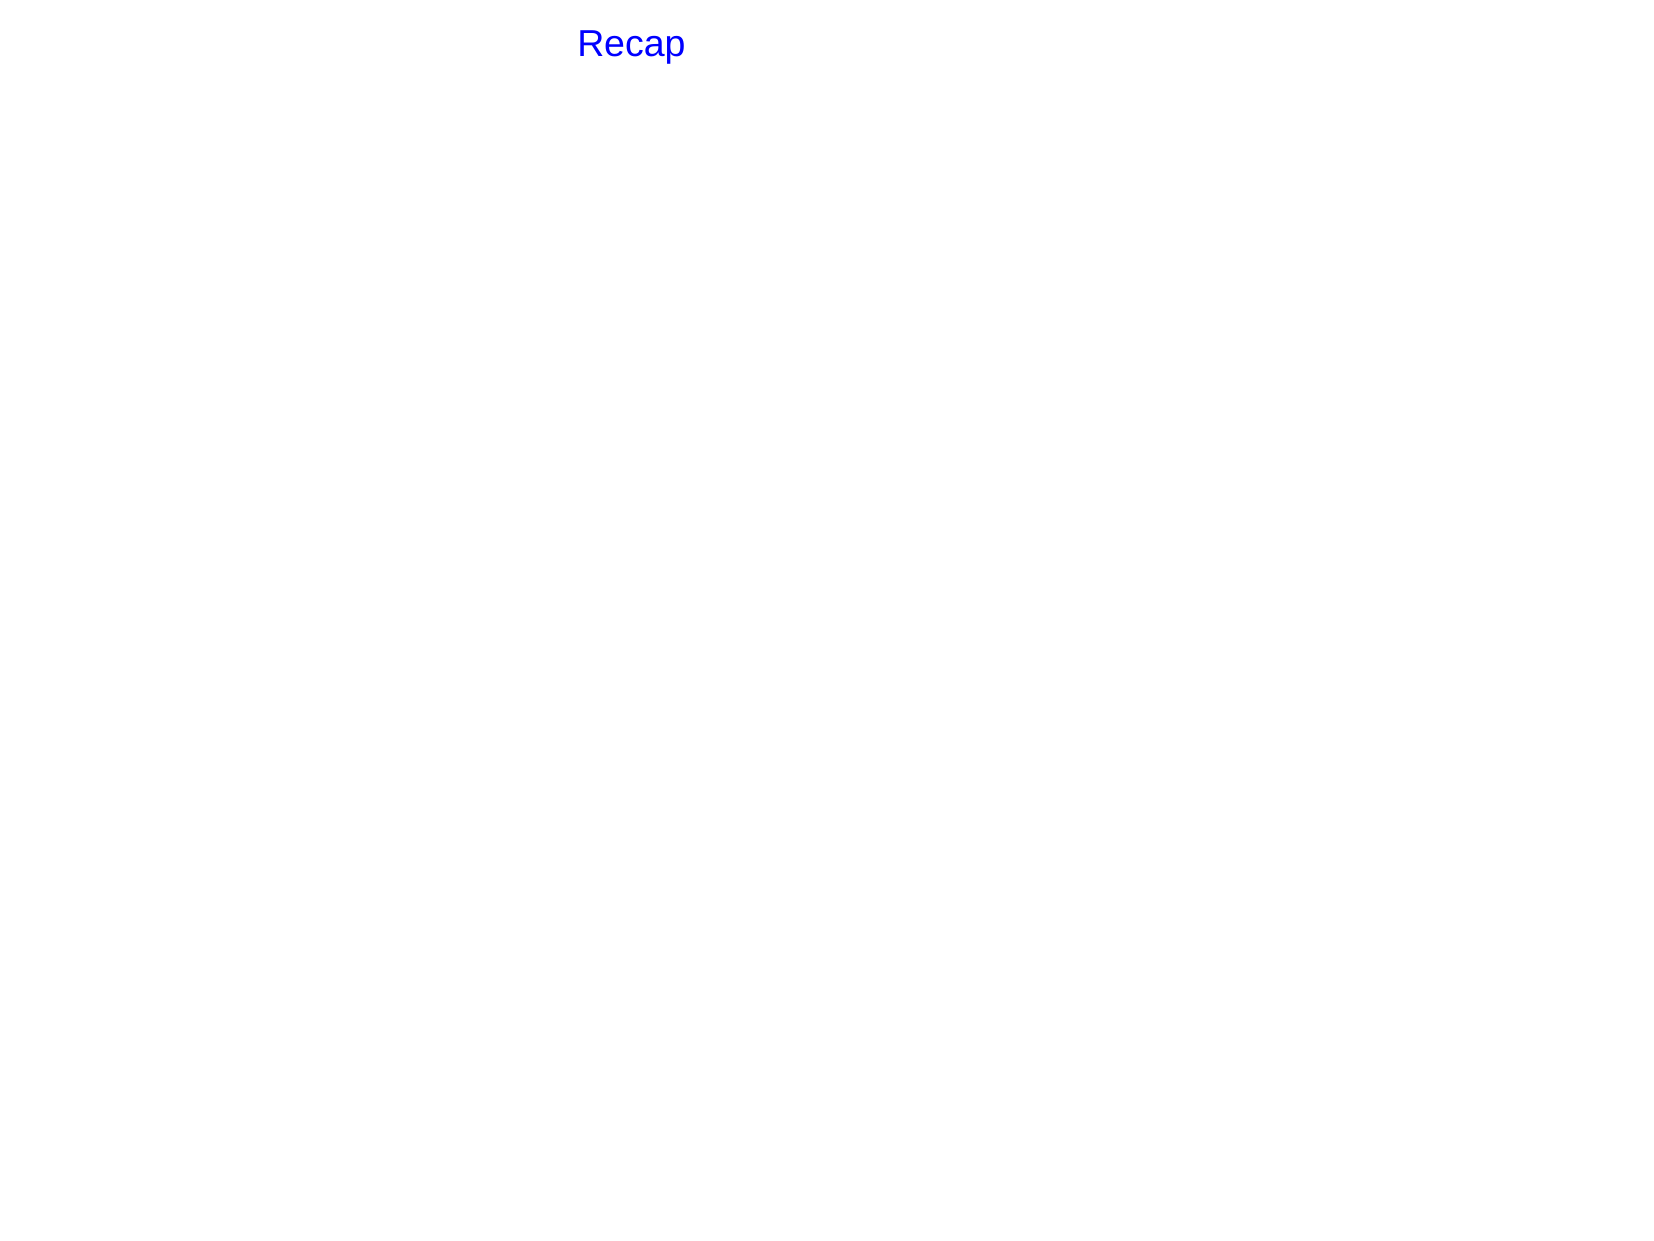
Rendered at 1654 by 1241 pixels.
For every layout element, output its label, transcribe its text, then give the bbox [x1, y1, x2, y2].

text_box Recap [562, 15, 1206, 72]
